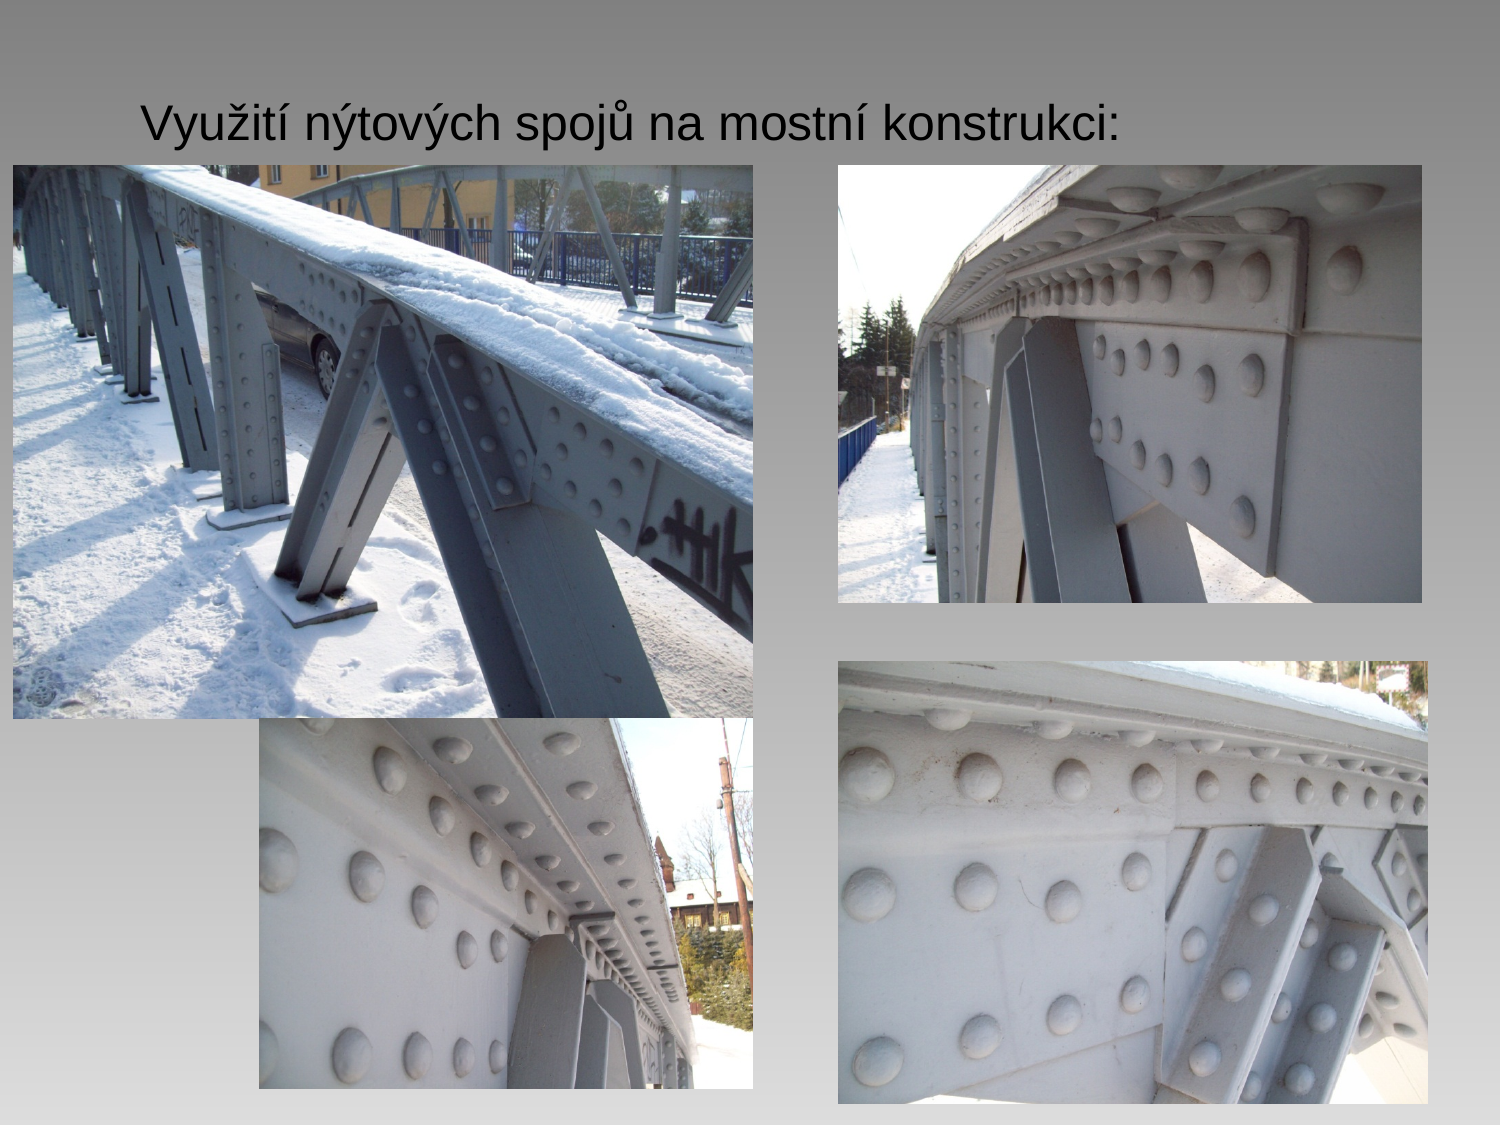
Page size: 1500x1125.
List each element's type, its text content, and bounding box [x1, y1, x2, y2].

text_box Využití nýtových spojů na mostní konstrukci: [126, 82, 1181, 158]
picture [838, 661, 1428, 1104]
picture [838, 165, 1422, 603]
picture [13, 165, 753, 1089]
